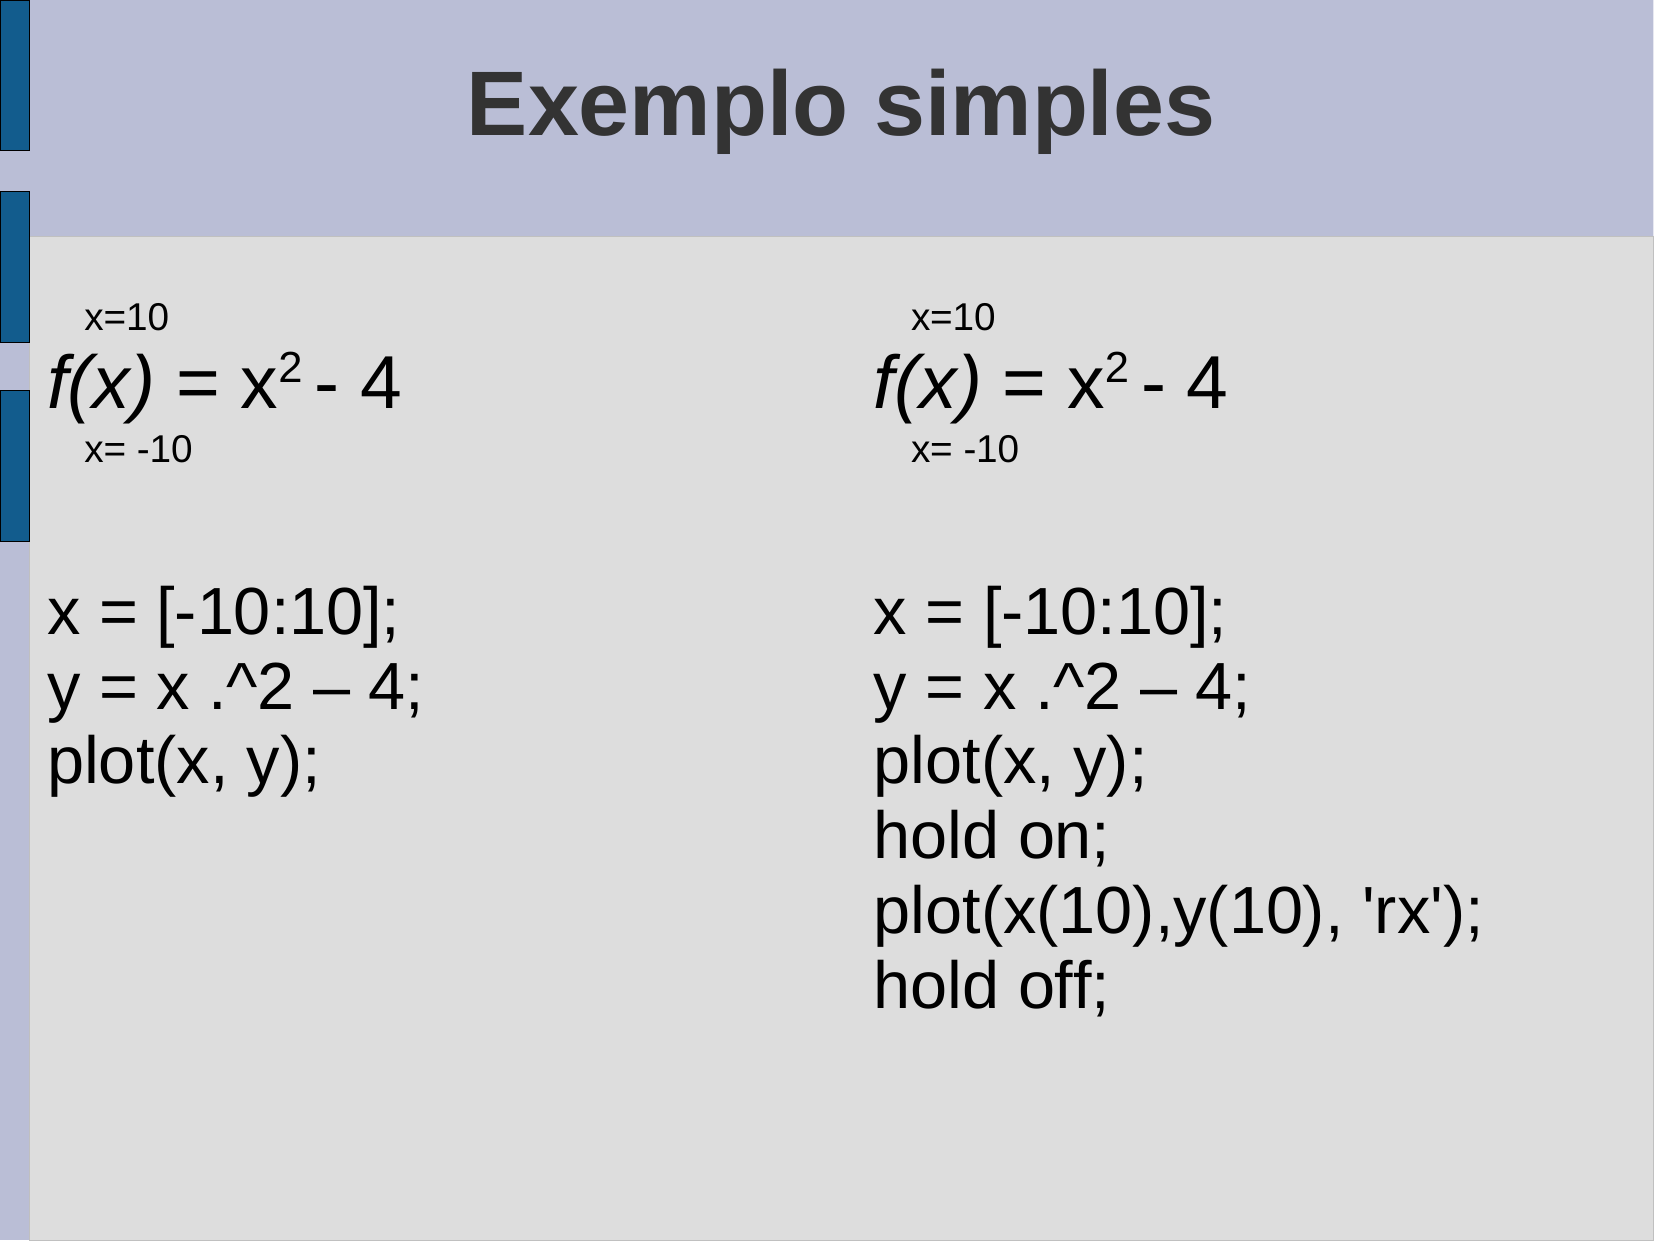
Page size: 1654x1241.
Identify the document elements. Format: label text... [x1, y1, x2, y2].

list x=10 f(x) = x2 - 4 x= -10 x = [-10:10]; y = x .^2 – 4; plot(x, y); [29, 265, 502, 1196]
title Exemplo simples [29, 7, 1654, 200]
list x=10 f(x) = x2 - 4 x= -10 x = [-10:10]; y = x .^2 – 4; plot(x, y); hold on; plot(x(10),y(10), 'rx'); hold off; [856, 265, 1565, 1196]
